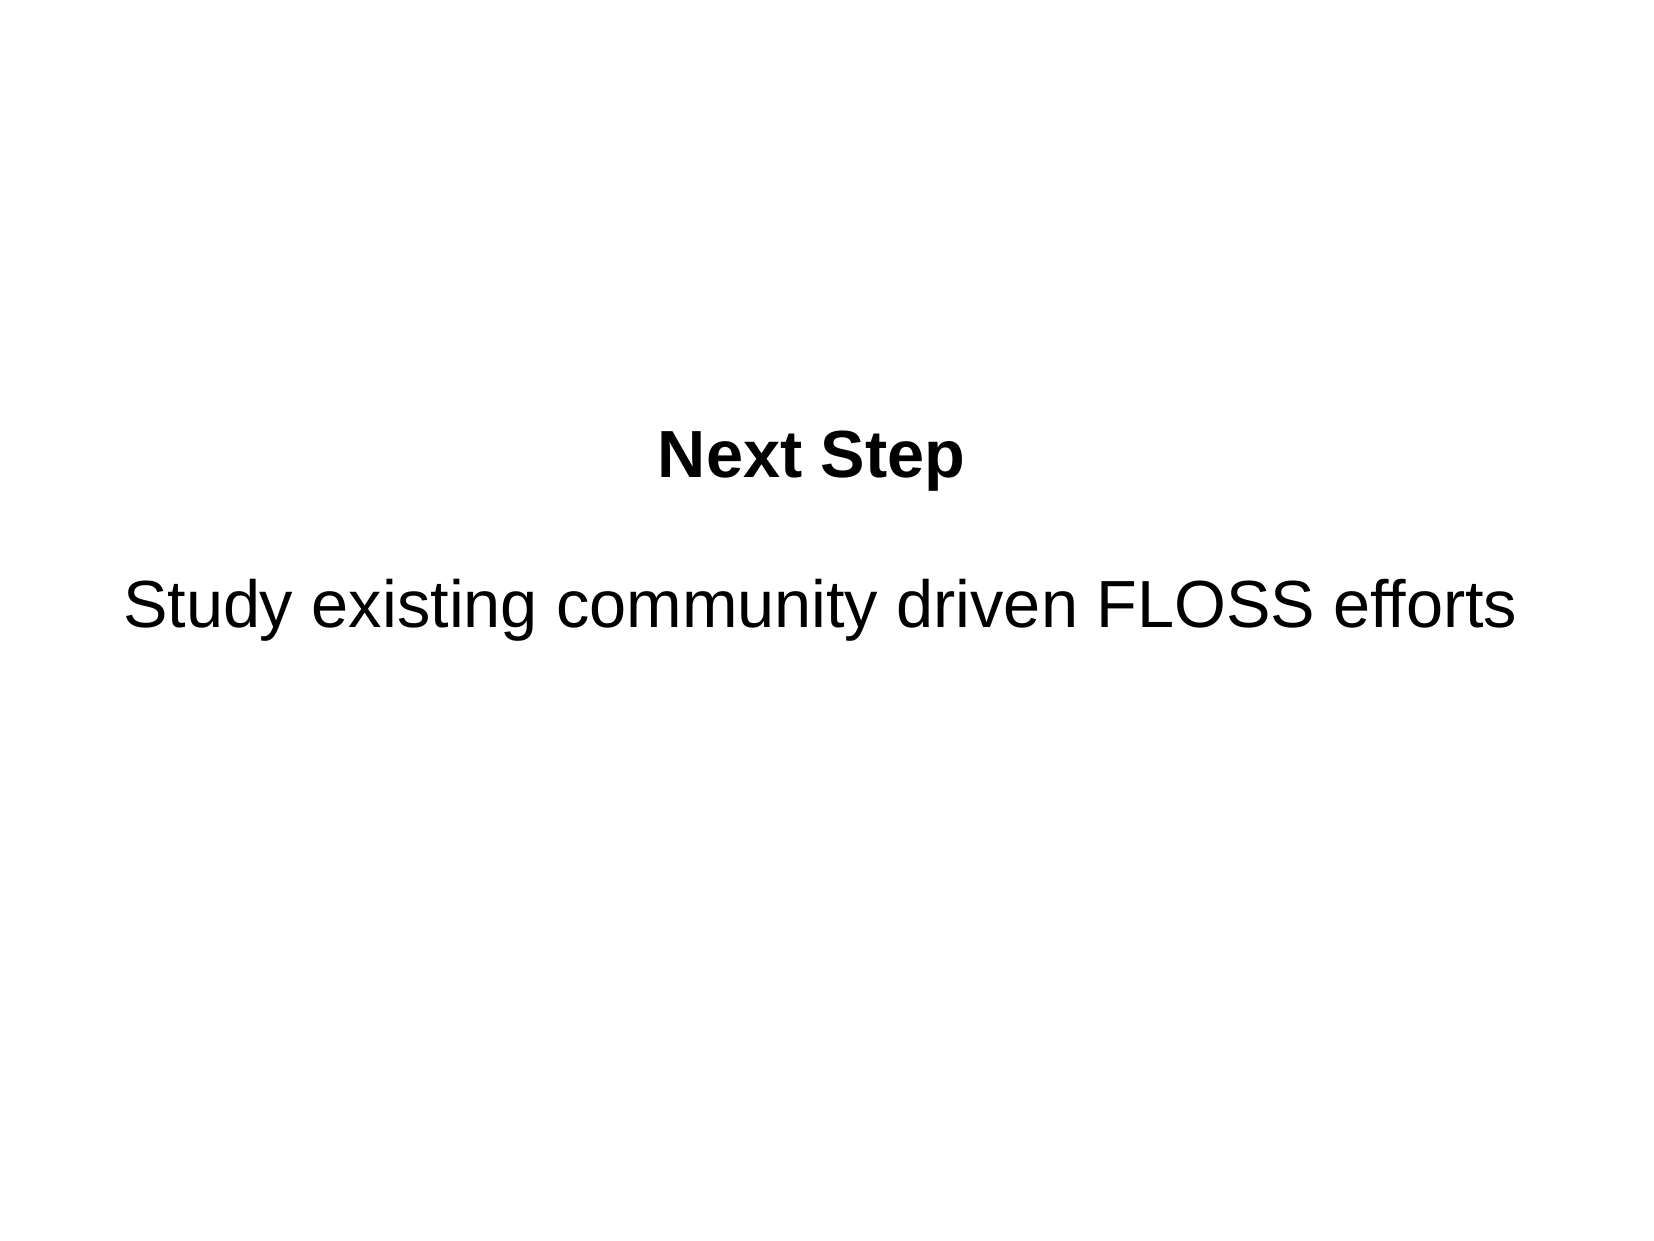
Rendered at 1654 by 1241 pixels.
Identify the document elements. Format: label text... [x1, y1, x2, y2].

subtitle Next Step Study existing community driven FLOSS efforts [76, 49, 1565, 1010]
